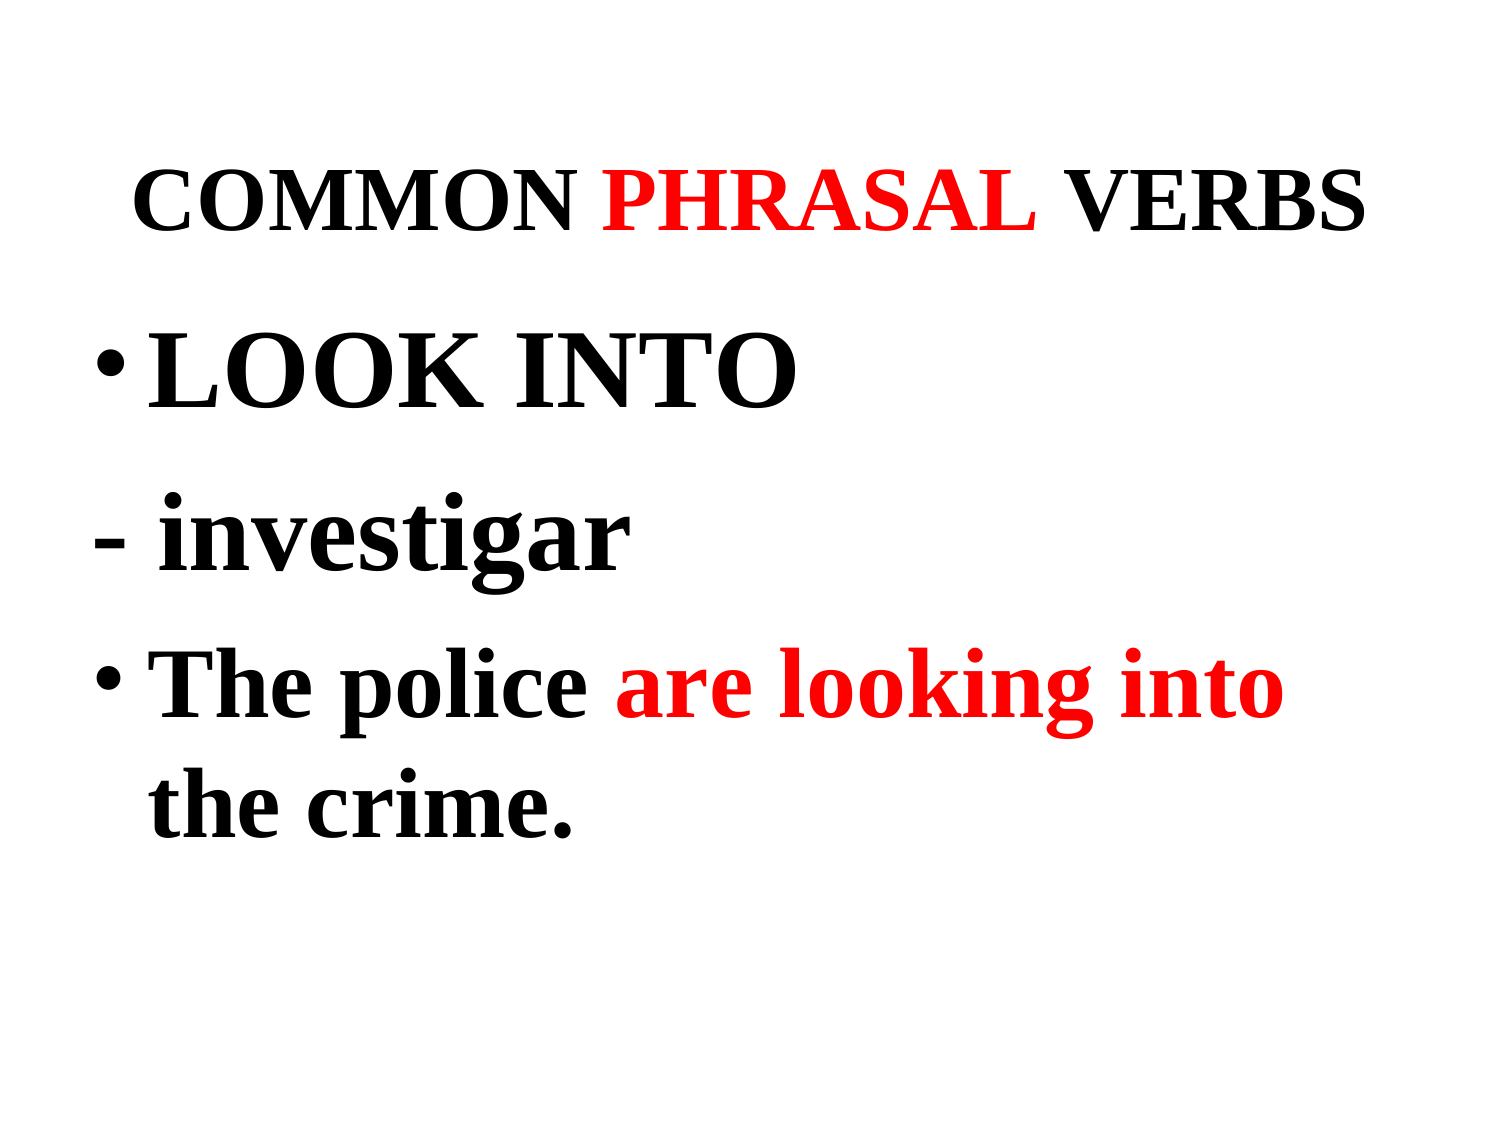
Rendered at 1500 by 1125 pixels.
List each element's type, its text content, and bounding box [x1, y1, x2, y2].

title COMMON PHRASAL VERBS [112, 99, 1388, 287]
list LOOK INTO - investigar The police are looking into the crime. [76, 287, 1447, 1000]
